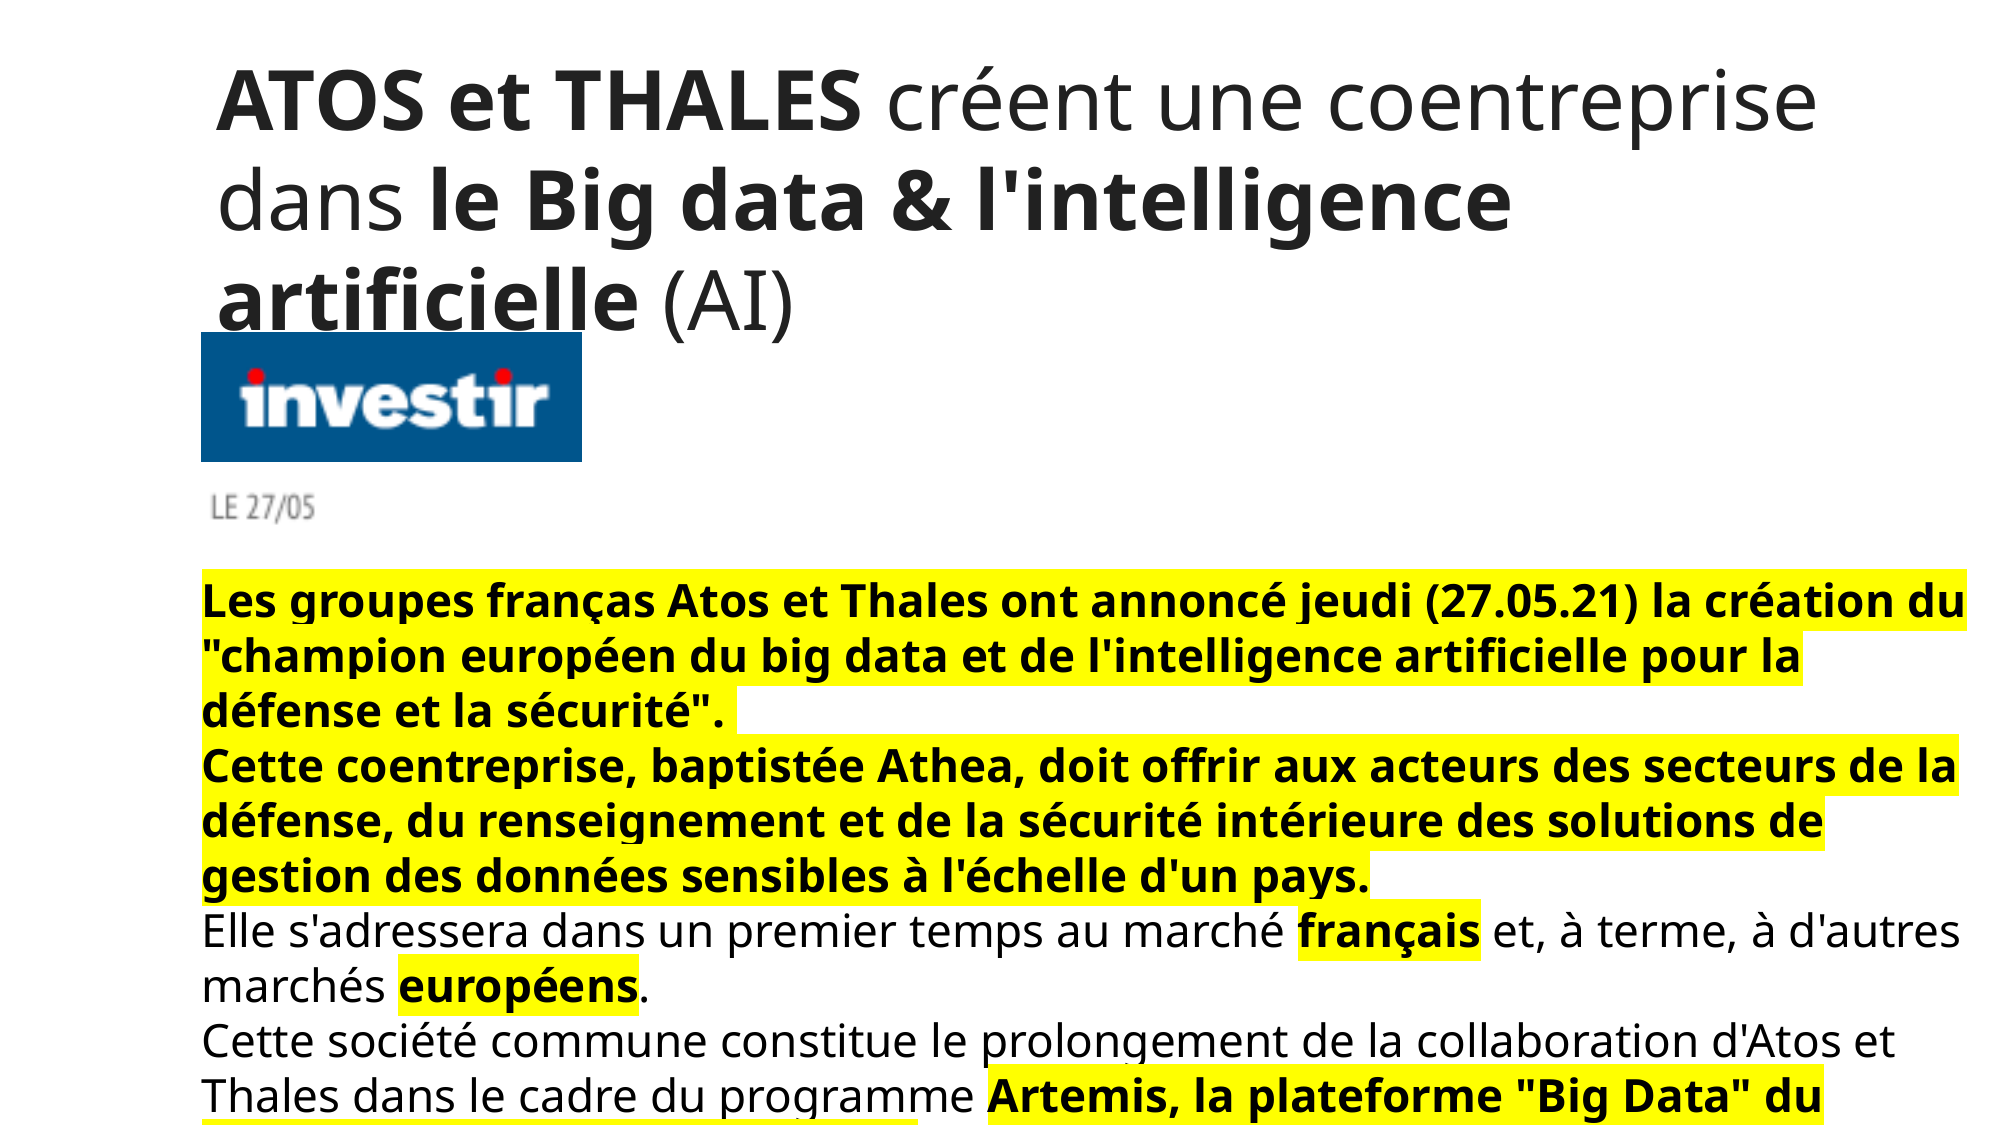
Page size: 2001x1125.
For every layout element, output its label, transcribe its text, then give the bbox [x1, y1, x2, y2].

picture [201, 332, 582, 462]
text_box Les groupes franças Atos et Thales ont annoncé jeudi (27.05.21) la création du "champion européen du big data et de l'intelligence artificielle pour la défense et la sécurité". Cette coentreprise, baptistée Athea, doit offrir aux acteurs des secteurs de la défense, du renseignement et de la sécurité intérieure des solutions de gestion des données sensibles à l'échelle d'un pays. Elle s'adressera dans un premier temps au marché français et, à terme, à d'autres marchés européens. Cette société commune constitue le prolongement de la collaboration d'Atos et Thales dans le cadre du programme Artemis, la plateforme "Big Data" du ministère français des Armées. [187, 565, 1983, 1125]
text_box ATOS et THALES créent une coentreprise dans le Big data & l'intelligence artificielle (AI) [201, 39, 1945, 354]
picture [201, 483, 320, 538]
